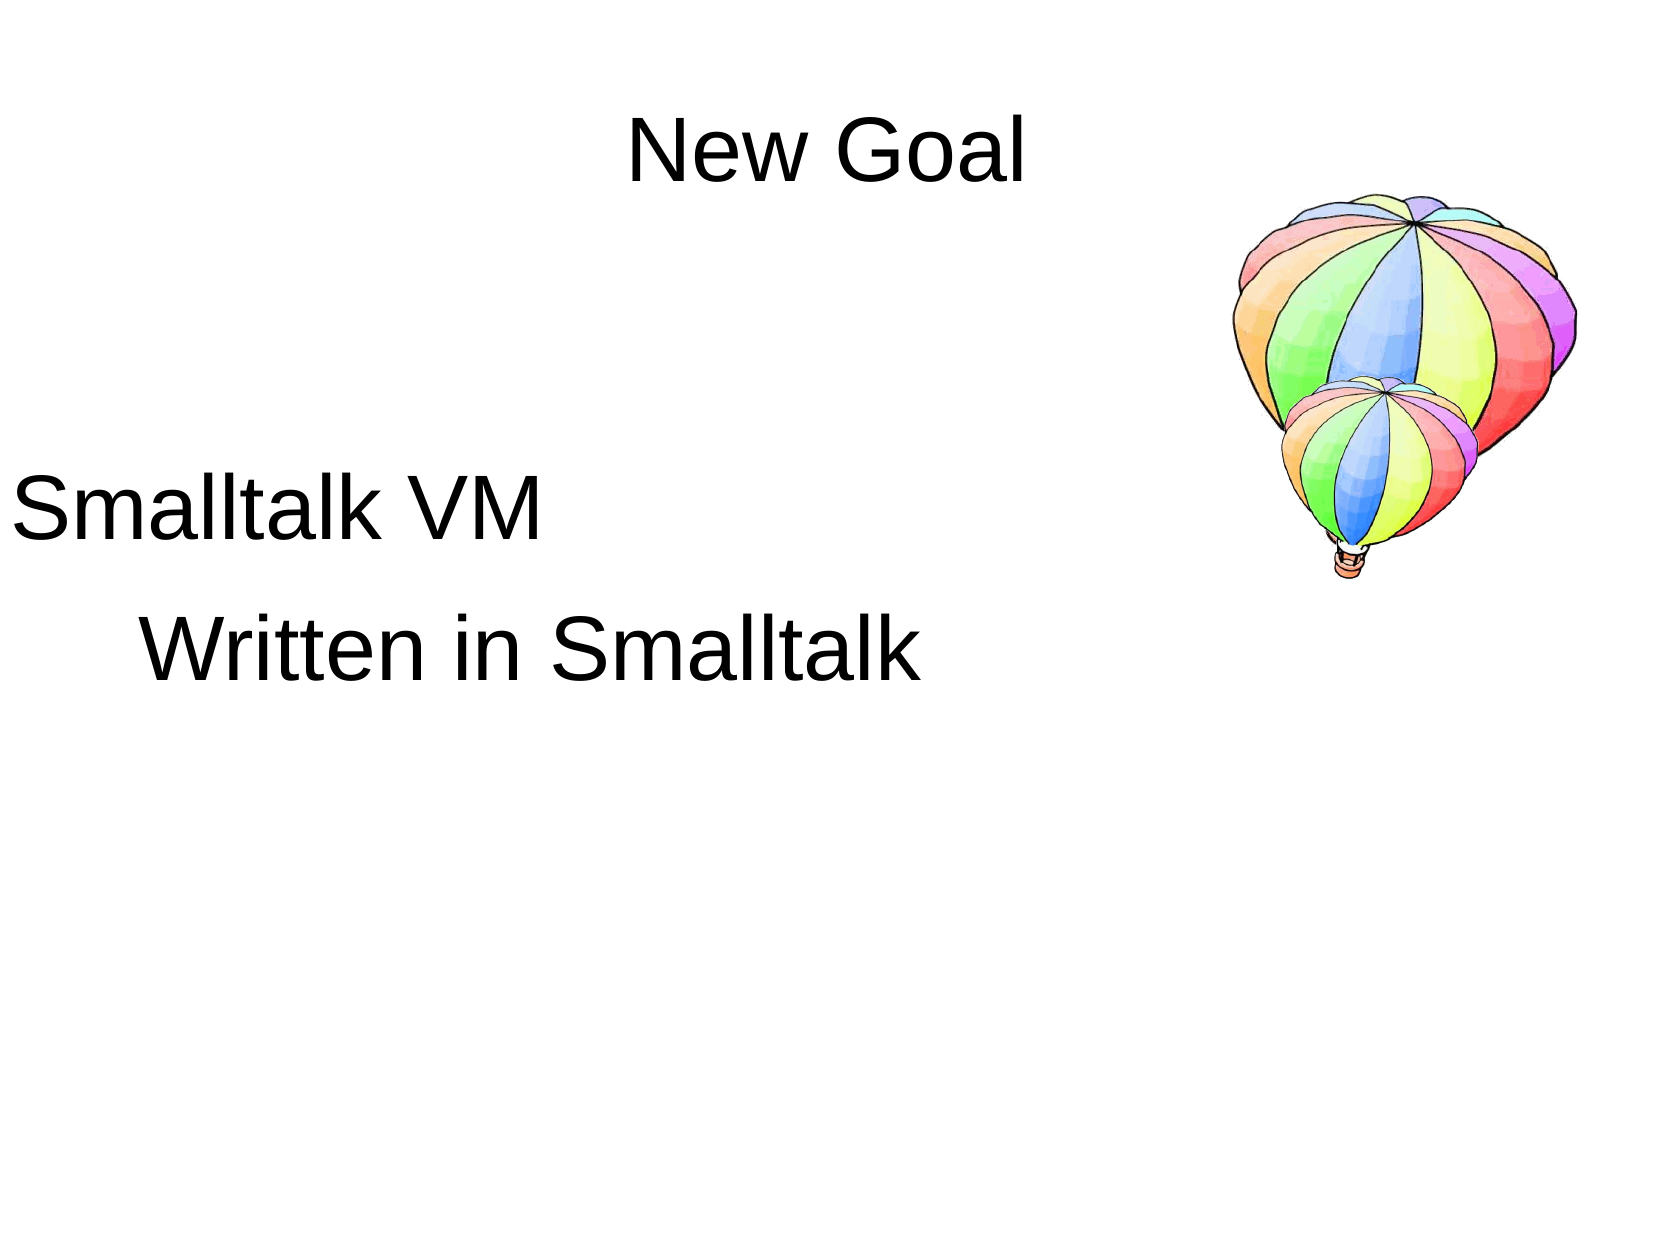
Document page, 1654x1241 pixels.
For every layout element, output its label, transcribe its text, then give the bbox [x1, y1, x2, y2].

picture [1231, 191, 1578, 581]
text_box New Goal [143, 91, 1511, 209]
text_box Written in Smalltalk [109, 589, 952, 708]
text_box Smalltalk VM [0, 448, 608, 567]
